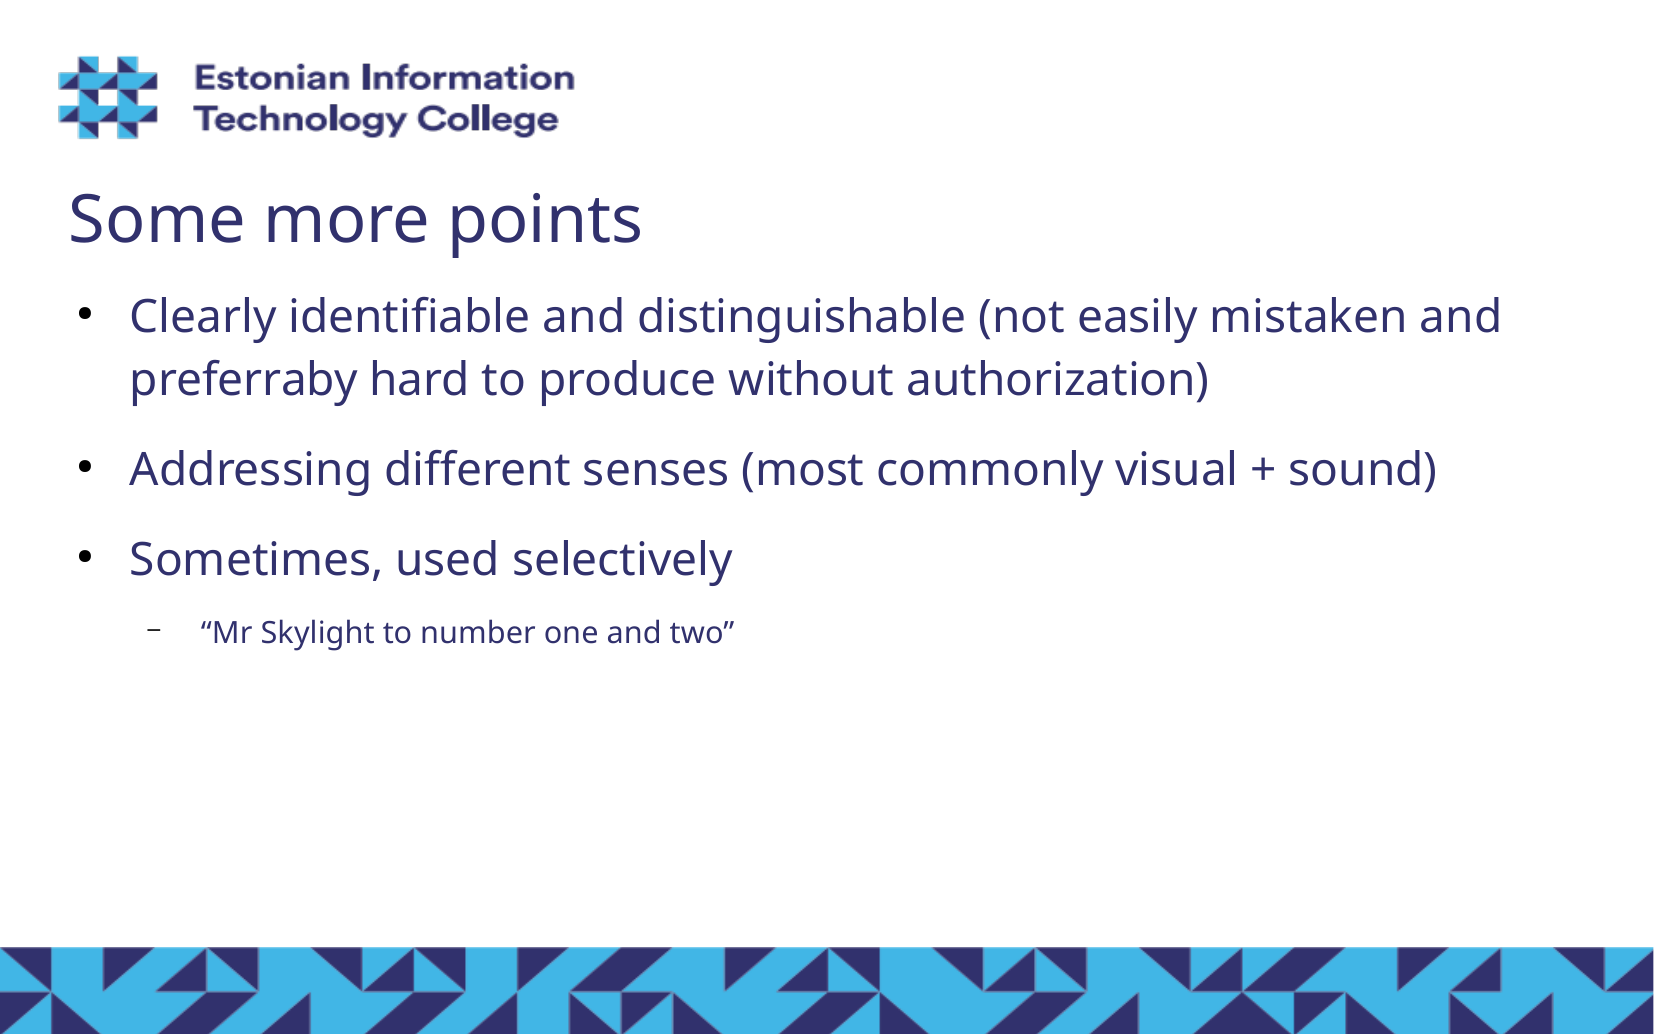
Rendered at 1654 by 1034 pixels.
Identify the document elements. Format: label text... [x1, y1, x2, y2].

title Some more points [68, 147, 1536, 283]
list Clearly identifiable and distinguishable (not easily mistaken and preferraby hard to produce without authorization) Addressing different senses (most commonly visual + sound) Sometimes, used selectively “Mr Skylight to number one and two” [59, 283, 1595, 936]
